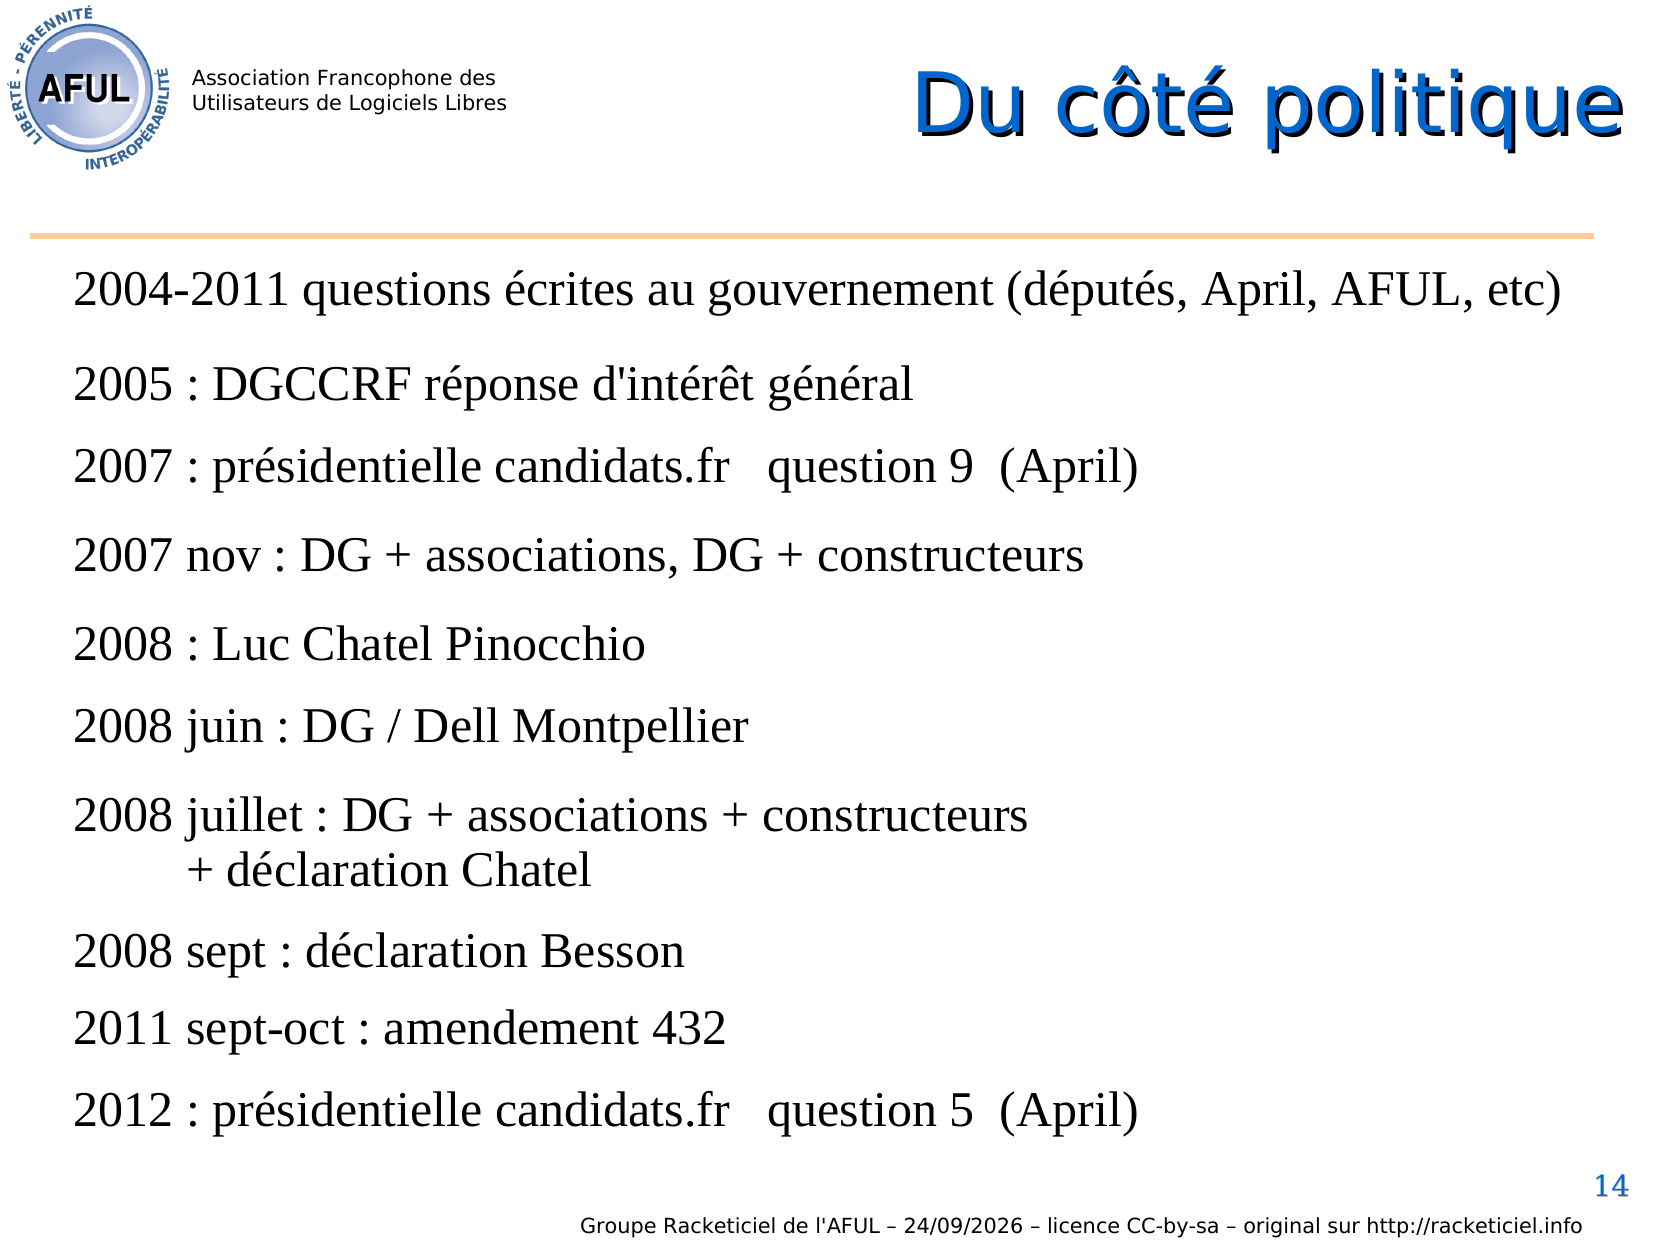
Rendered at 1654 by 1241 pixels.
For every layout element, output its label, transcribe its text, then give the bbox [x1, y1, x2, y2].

picture [0, 0, 178, 178]
text_box 2008 sept : déclaration Besson [59, 915, 701, 991]
text_box 2008 : Luc Chatel Pinocchio [59, 608, 662, 684]
text_box 2007 : présidentielle candidats.fr question 9 (April) [59, 431, 1155, 507]
text_box 2007 nov : DG + associations, DG + constructeurs [59, 519, 1101, 595]
text_box 2008 juillet : DG + associations + constructeurs + déclaration Chatel [59, 779, 1046, 916]
text_box 2008 juin : DG / Dell Montpellier [59, 690, 765, 767]
text_box 2005 : DGCCRF réponse d'intérêt général [59, 348, 931, 424]
text_box 2011 sept-oct : amendement 432 [59, 992, 743, 1068]
title Du côté politique [501, 7, 1625, 200]
text_box 2012 : présidentielle candidats.fr question 5 (April) [59, 1074, 1155, 1151]
text_box 2004-2011 questions écrites au gouvernement (députés, April, AFUL, etc) [59, 253, 1578, 330]
